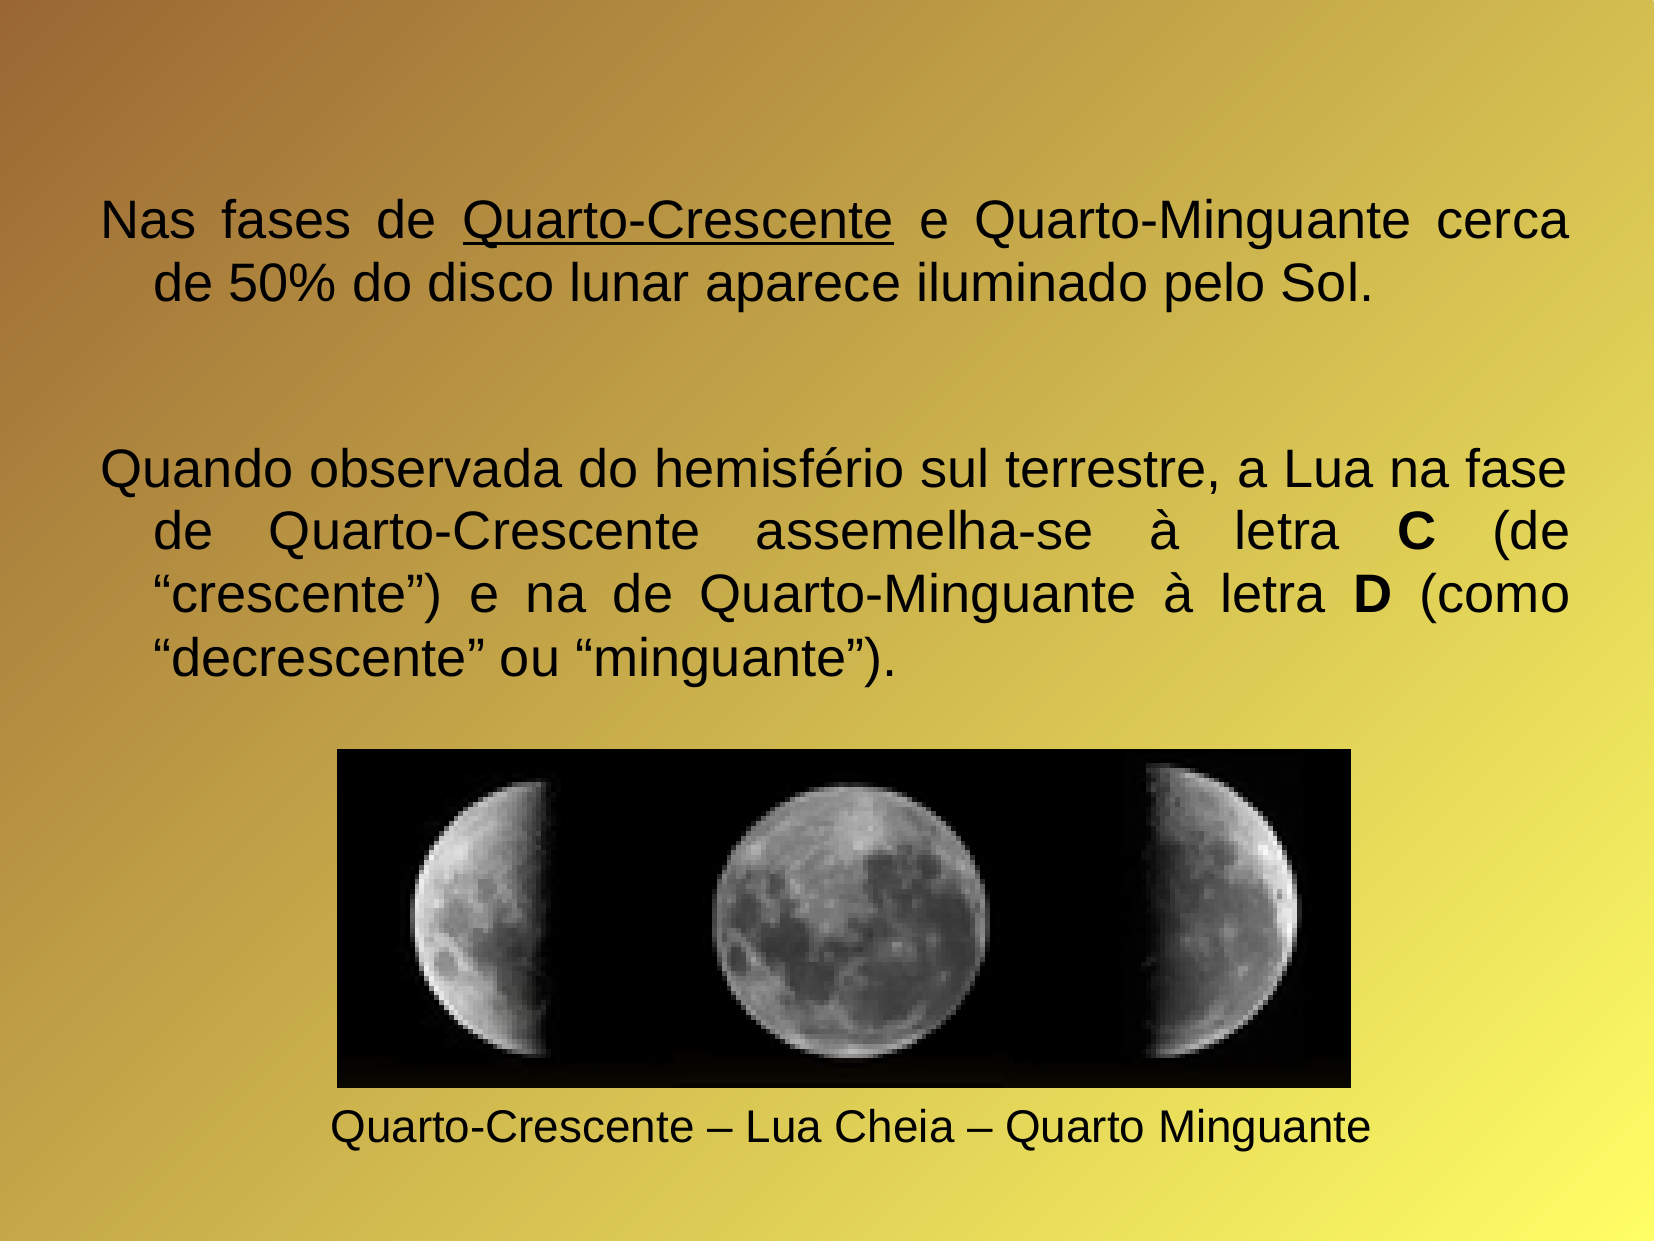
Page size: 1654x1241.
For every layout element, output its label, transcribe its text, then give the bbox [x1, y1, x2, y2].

text_box Quarto-Crescente – Lua Cheia – Quarto Minguante [315, 1087, 1388, 1160]
list Nas fases de Quarto-Crescente e Quarto-Minguante cerca de 50% do disco lunar aparece iluminado pelo Sol. Quando observada do hemisfério sul terrestre, a Lua na fase de Quarto-Crescente assemelha-se à letra C (de “crescente”) e na de Quarto-Minguante à letra D (como “decrescente” ou “minguante”). [82, 187, 1571, 715]
picture [337, 749, 1351, 1087]
